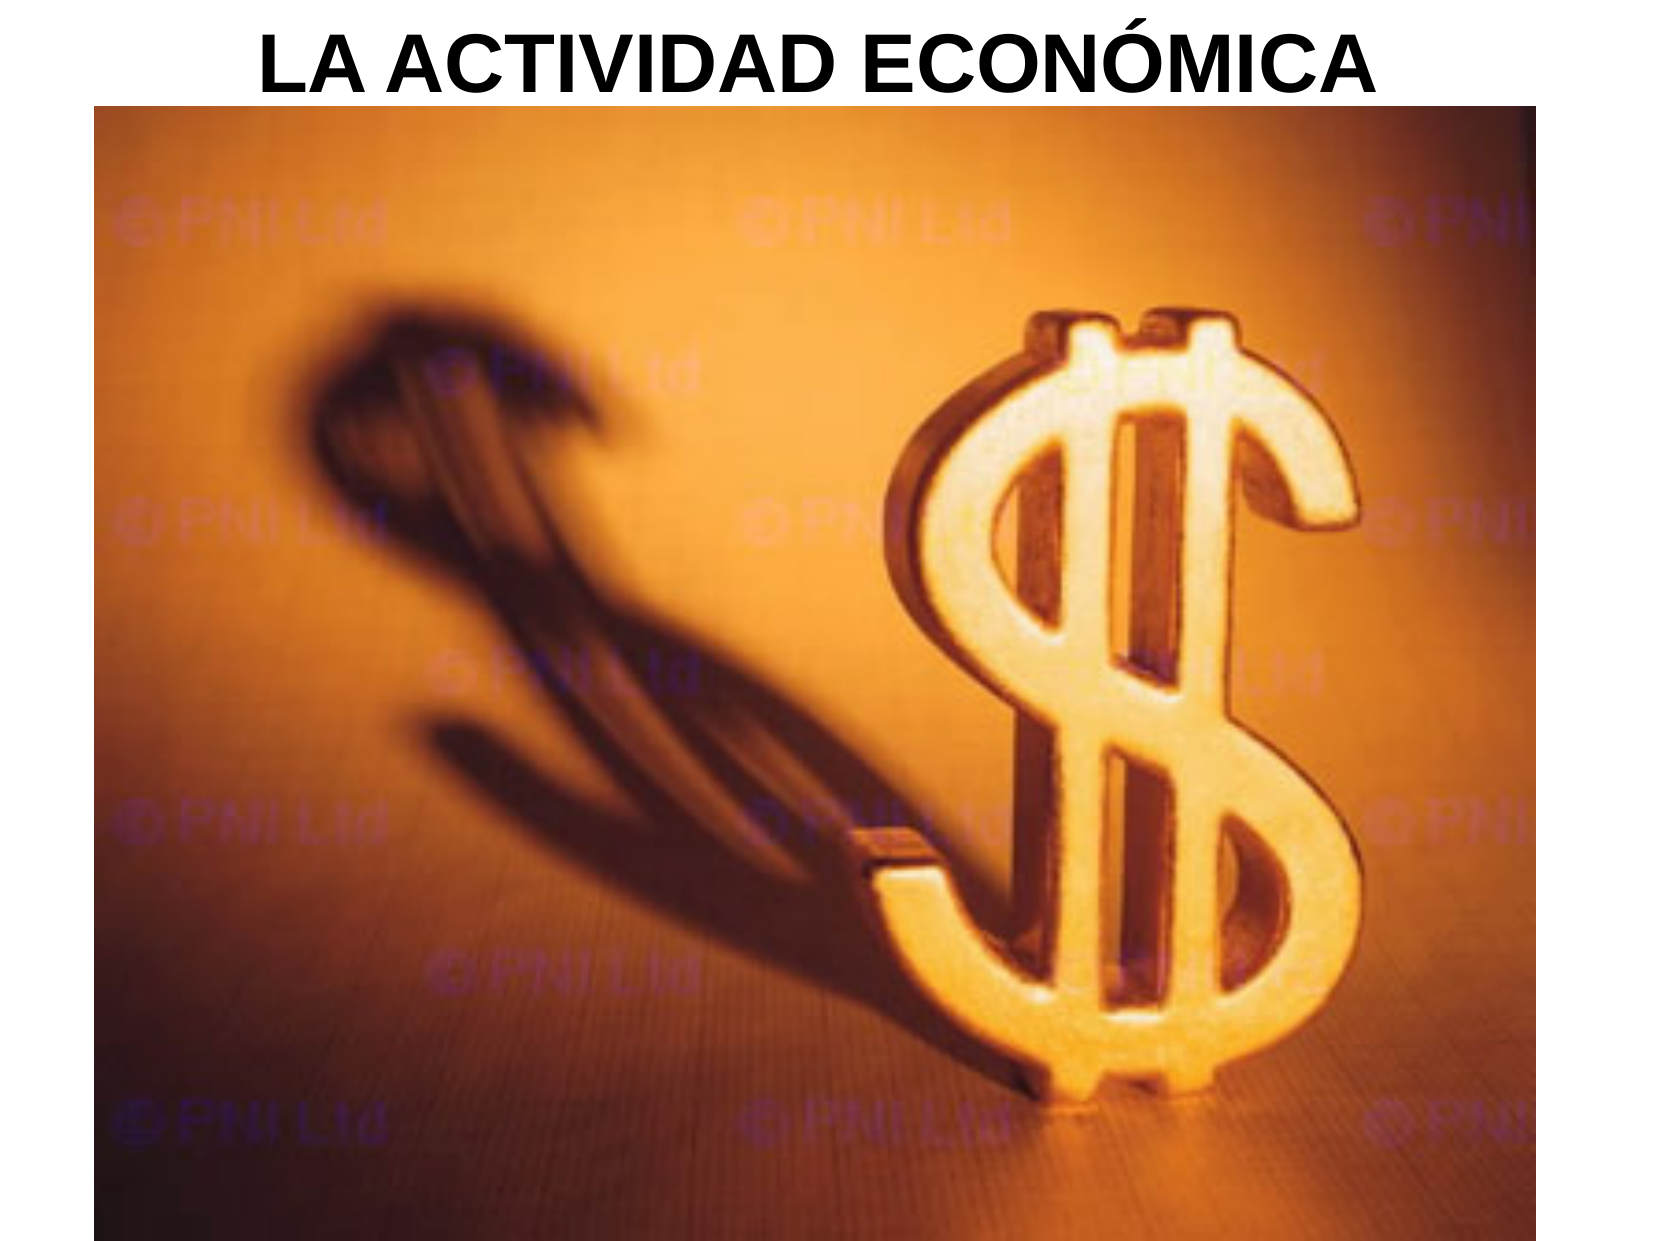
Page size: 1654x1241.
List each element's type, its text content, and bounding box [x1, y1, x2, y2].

picture [94, 106, 1536, 1241]
text_box LA ACTIVIDAD ECONÓMICA [242, 10, 1394, 119]
